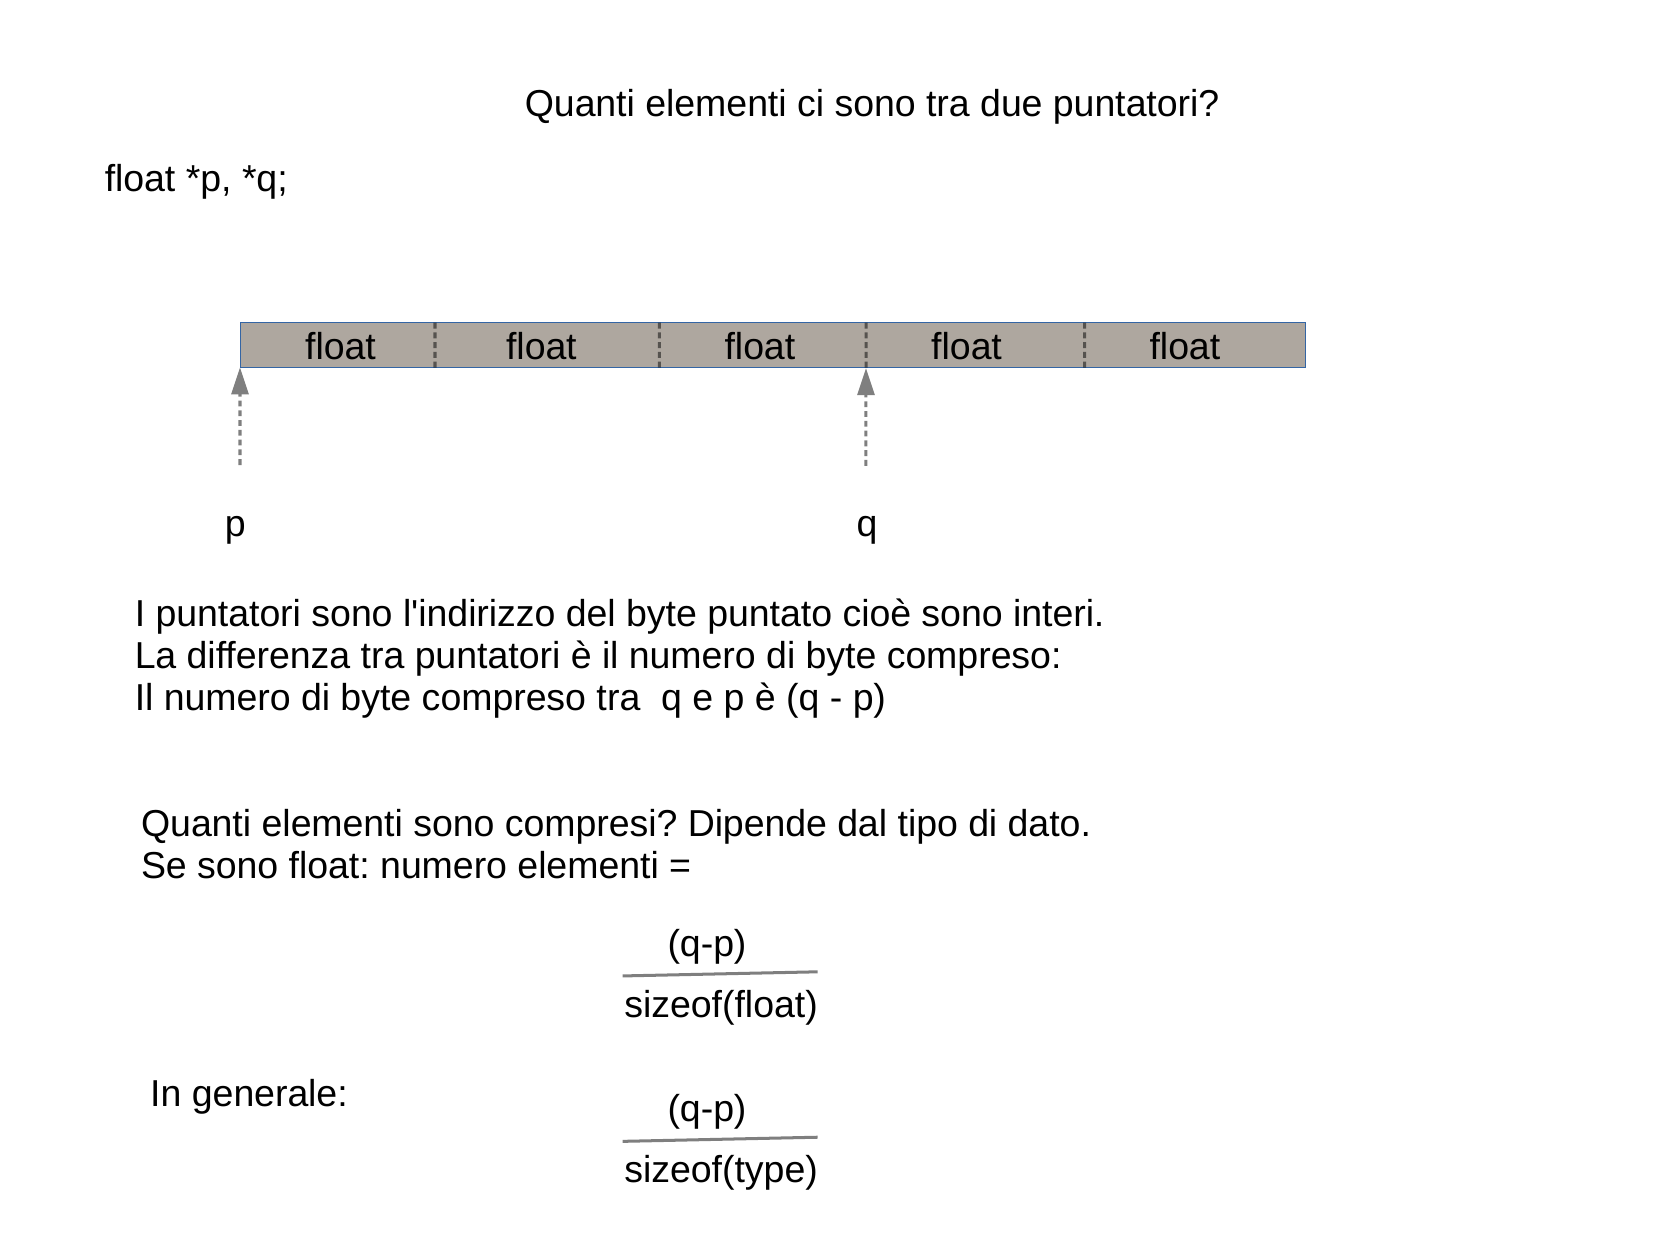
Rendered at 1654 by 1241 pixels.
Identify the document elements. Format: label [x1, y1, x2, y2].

text_box [510, 75, 1235, 132]
text_box [609, 975, 844, 1033]
text_box [652, 1080, 788, 1138]
text_box [210, 495, 331, 552]
text_box [652, 915, 788, 972]
text_box [841, 495, 962, 552]
text_box [609, 1141, 844, 1199]
text_box [90, 150, 556, 207]
text_box [135, 1065, 363, 1122]
text_box [240, 318, 1315, 376]
text_box [120, 585, 1441, 726]
text_box [126, 795, 1222, 894]
